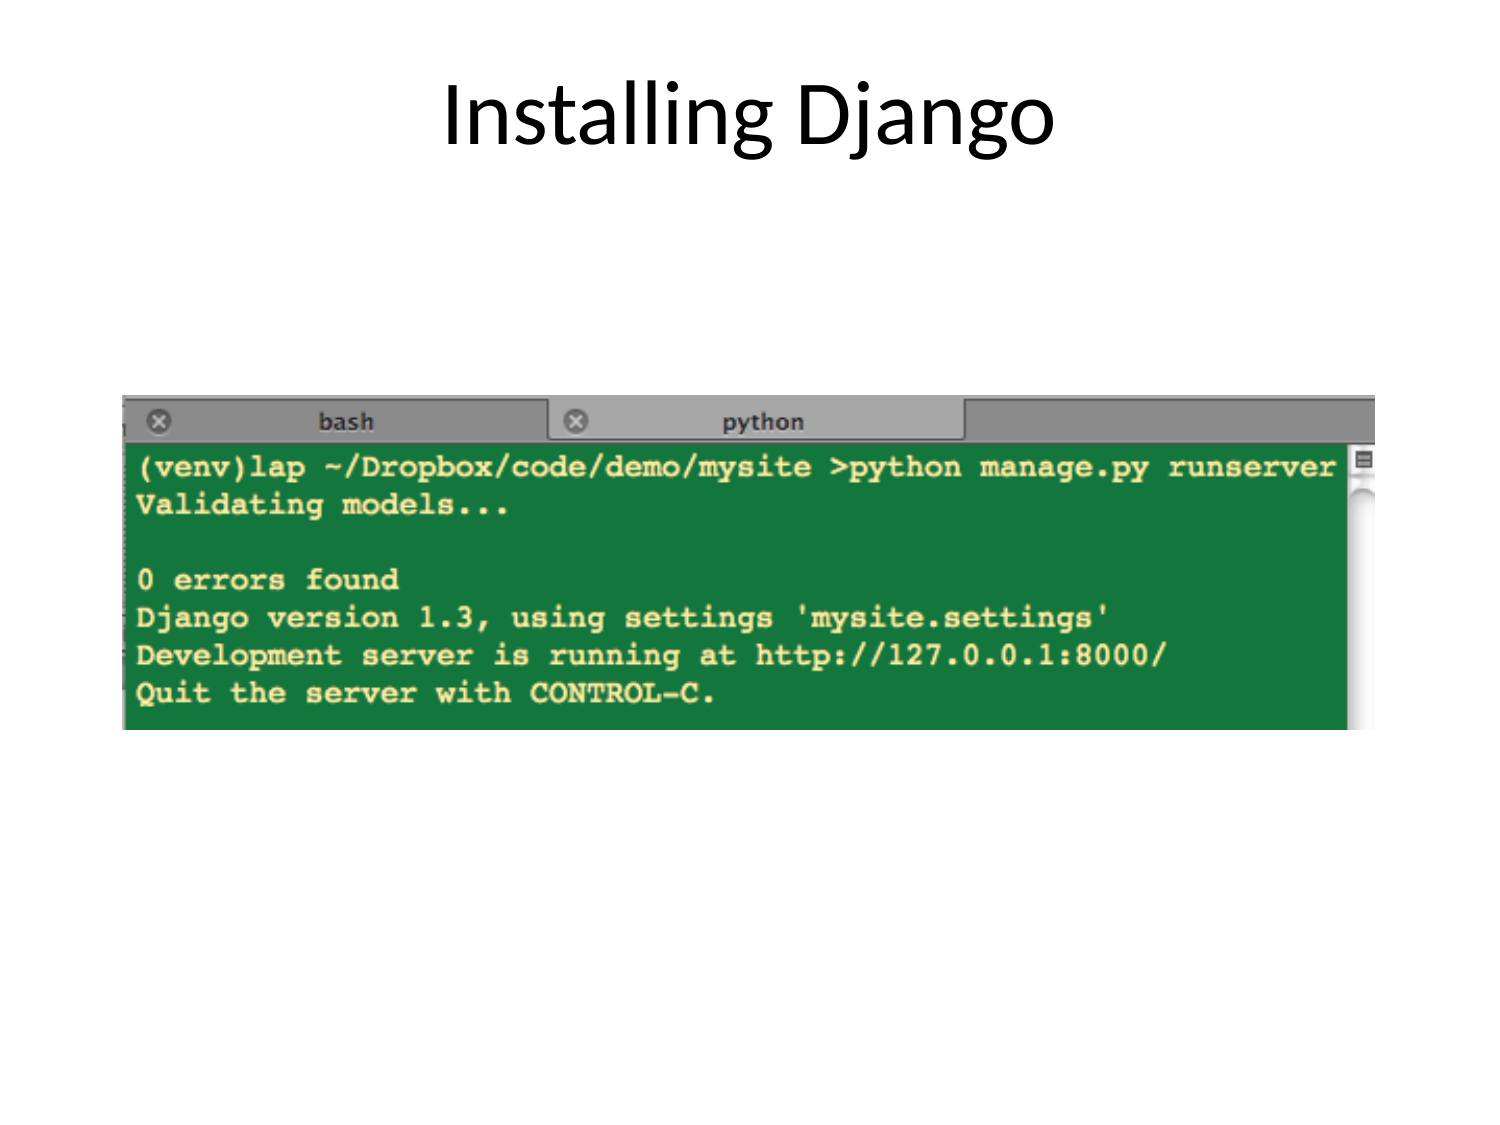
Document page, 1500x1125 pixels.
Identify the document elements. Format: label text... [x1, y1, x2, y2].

picture [122, 395, 1375, 730]
title Installing Django [75, 45, 1425, 233]
